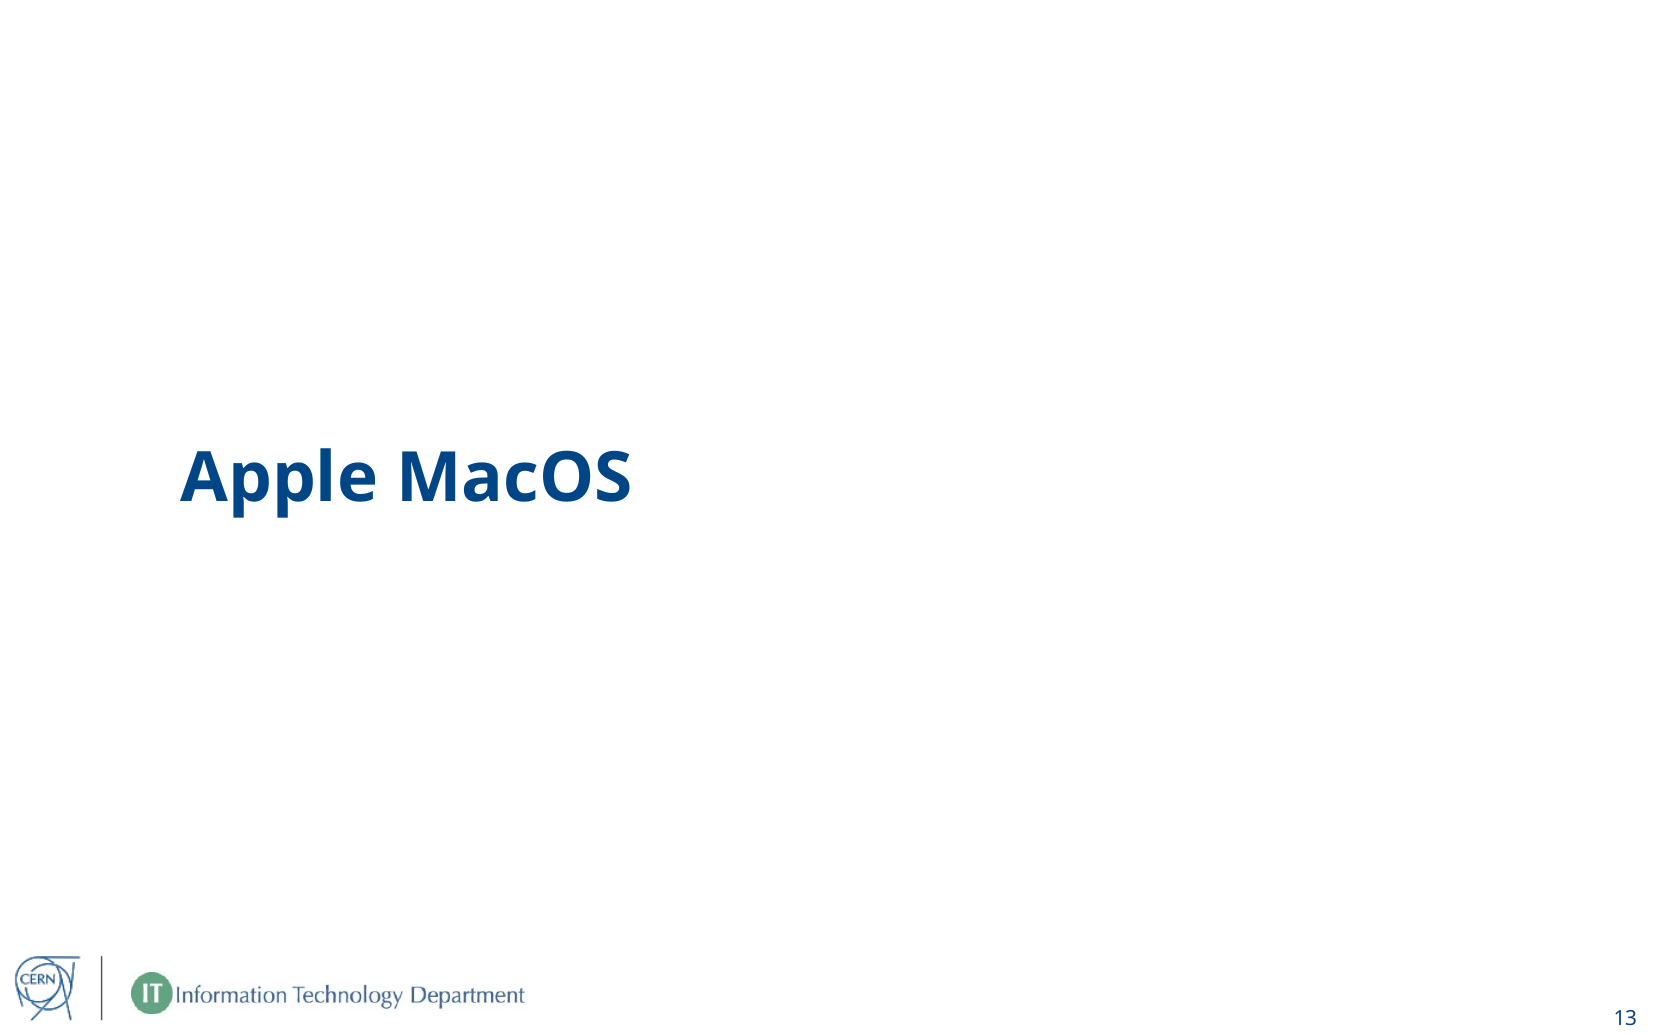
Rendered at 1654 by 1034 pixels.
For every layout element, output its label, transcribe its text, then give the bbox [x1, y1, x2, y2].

picture [16, 985, 64, 1032]
picture [131, 972, 774, 1014]
title Apple MacOS [180, 399, 1029, 550]
picture [17, 985, 59, 1001]
